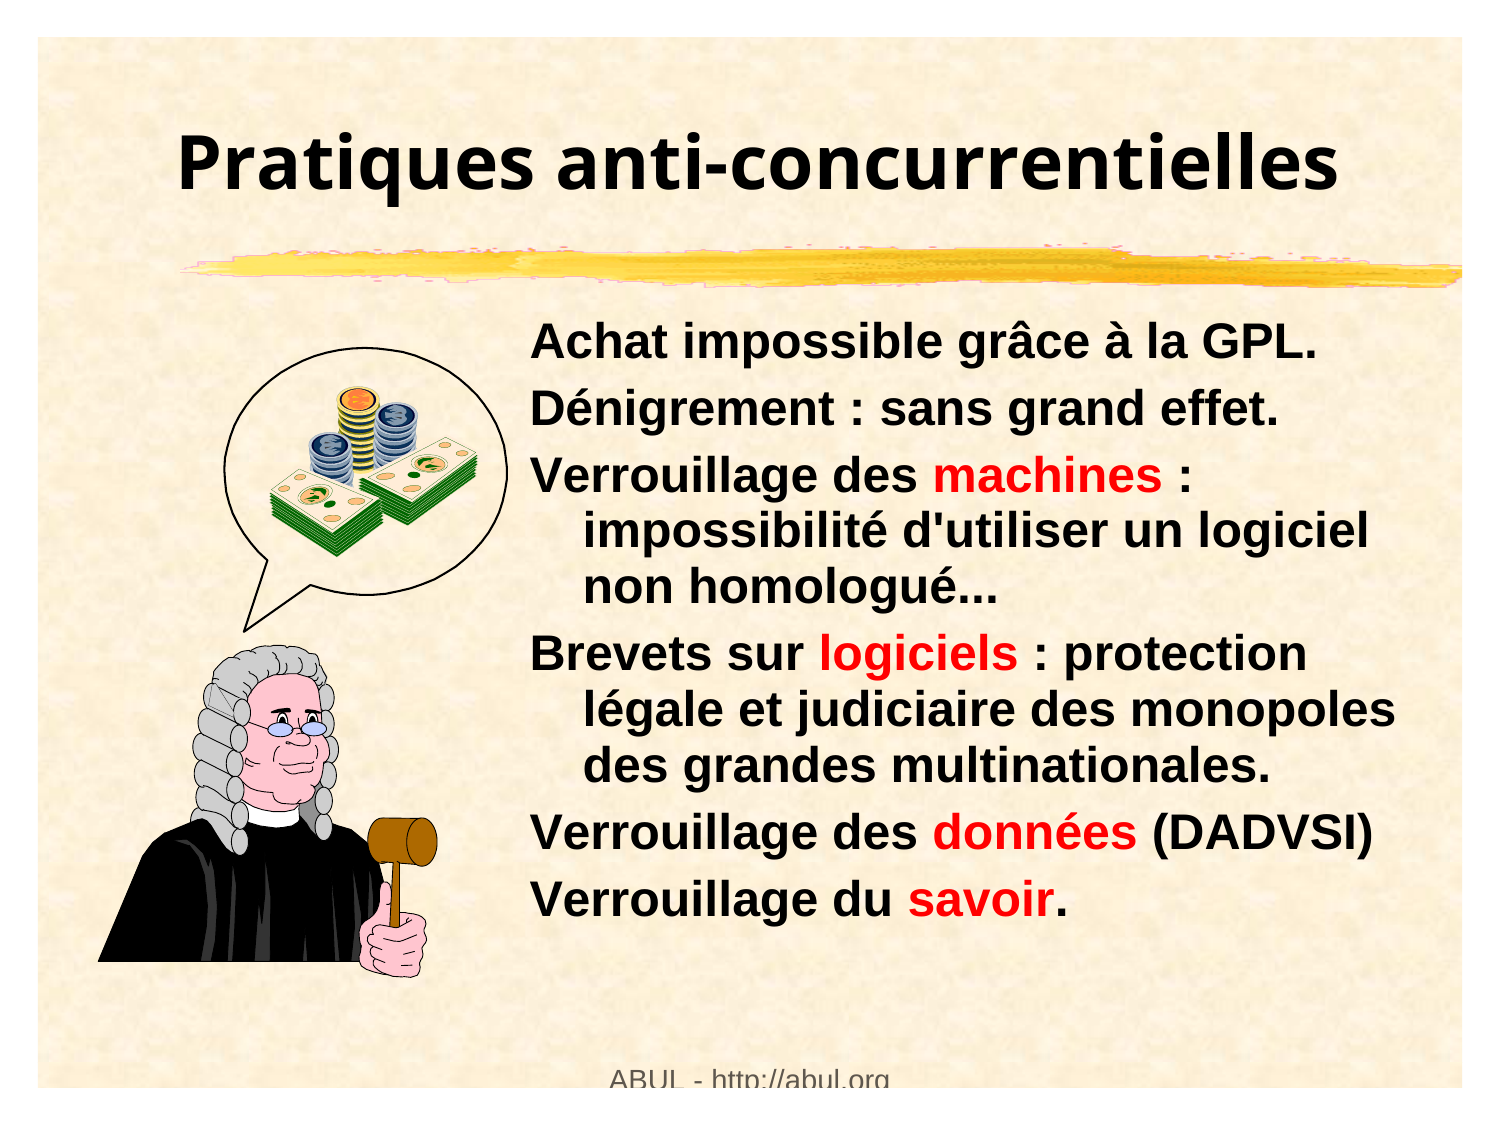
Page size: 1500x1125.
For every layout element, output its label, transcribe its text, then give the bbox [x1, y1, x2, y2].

picture [614, 1073, 621, 1082]
picture [878, 1076, 886, 1088]
picture [633, 1081, 643, 1088]
picture [732, 1076, 737, 1088]
picture [633, 1072, 642, 1078]
title Pratiques anti-concurrentielles [54, 72, 1463, 248]
picture [788, 1082, 795, 1088]
picture [852, 1076, 860, 1088]
picture [716, 1076, 723, 1088]
picture [806, 1076, 813, 1088]
picture [37, 37, 1463, 1088]
list Achat impossible grâce à la GPL. Dénigrement : sans grand effet. Verrouillage des machines : impossibilité d'utiliser un logiciel non homologué... Brevets sur logiciels : protection légale et judiciaire des monopoles des grandes multinationales. Verrouillage des données (DADVSI) Verrouillage du savoir. [497, 305, 1463, 1022]
picture [612, 1084, 624, 1088]
picture [748, 1076, 755, 1088]
picture [226, 349, 497, 627]
